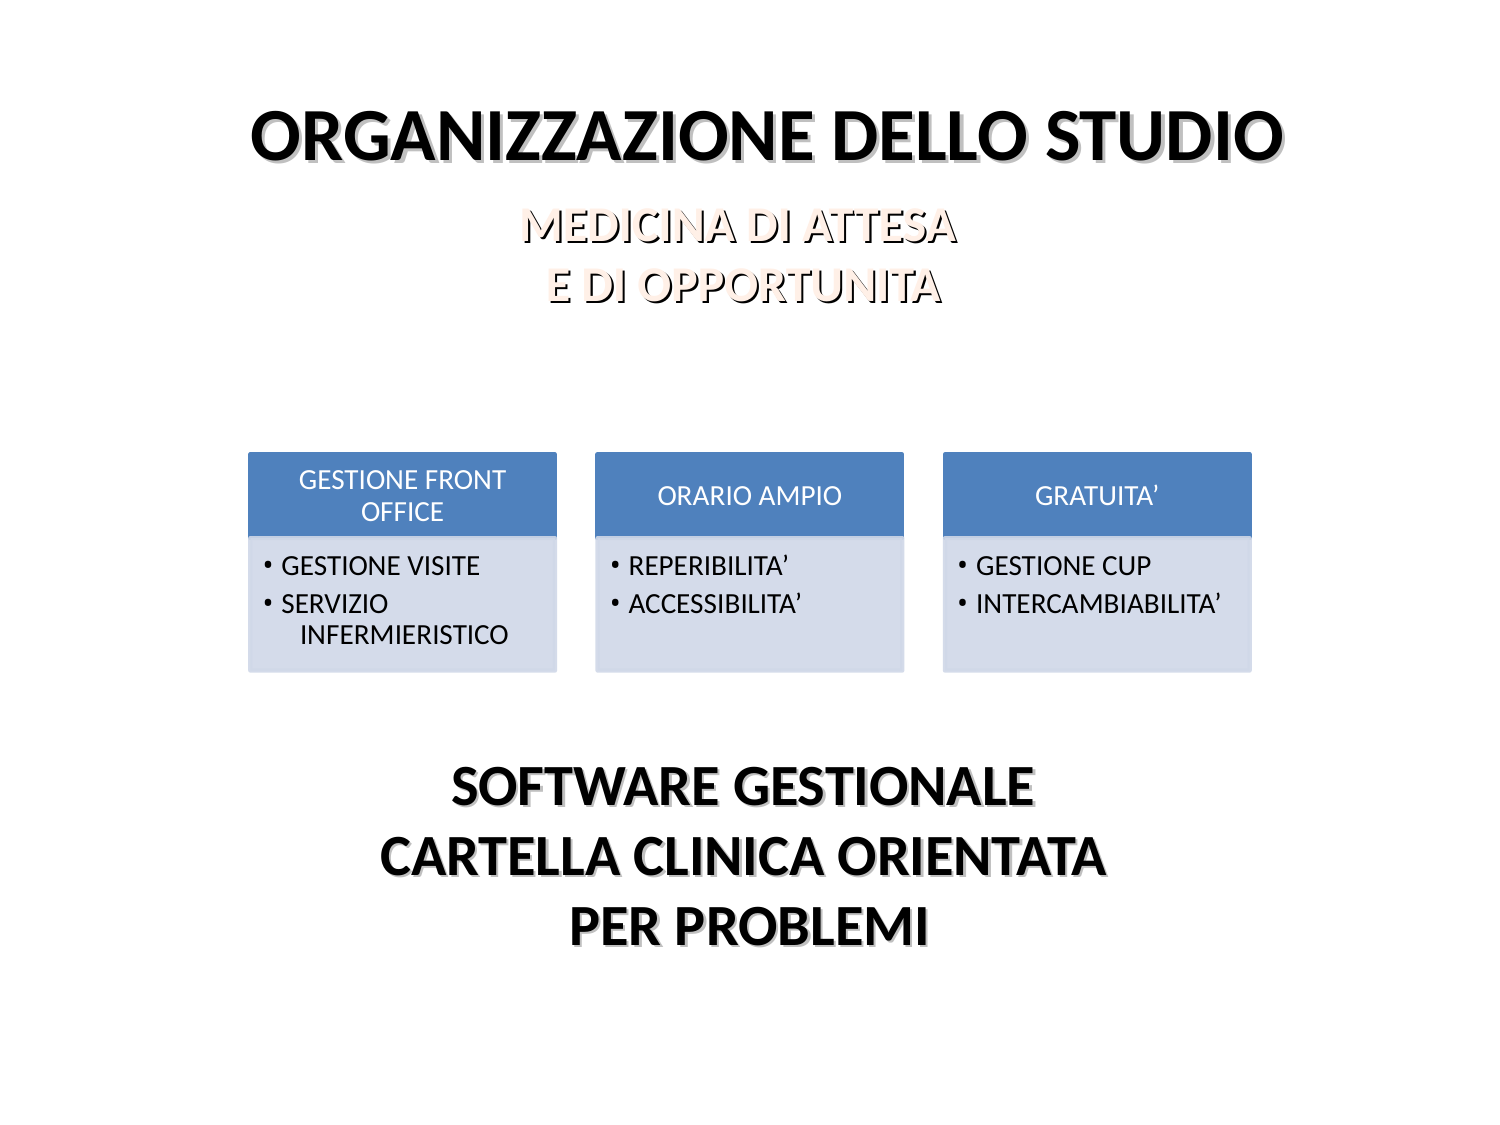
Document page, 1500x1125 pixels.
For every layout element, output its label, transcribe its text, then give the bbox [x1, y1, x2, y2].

text_box ORARIO AMPIO [597, 454, 903, 538]
text_box SOFTWARE GESTIONALE CARTELLA CLINICA ORIENTATA PER PROBLEMI [13, 740, 1487, 965]
text_box ORGANIZZAZIONE DELLO STUDIO [236, 78, 1300, 183]
text_box GRATUITA’ [944, 454, 1250, 538]
text_box REPERIBILITA’ ACCESSIBILITA’ [597, 538, 903, 671]
text_box GESTIONE VISITE SERVIZIO INFERMIERISTICO [250, 538, 556, 671]
text_box GESTIONE FRONT OFFICE [250, 454, 556, 538]
text_box GESTIONE CUP INTERCAMBIABILITA’ [944, 538, 1250, 671]
text_box MEDICINA DI ATTESA E DI OPPORTUNITA [504, 184, 983, 320]
